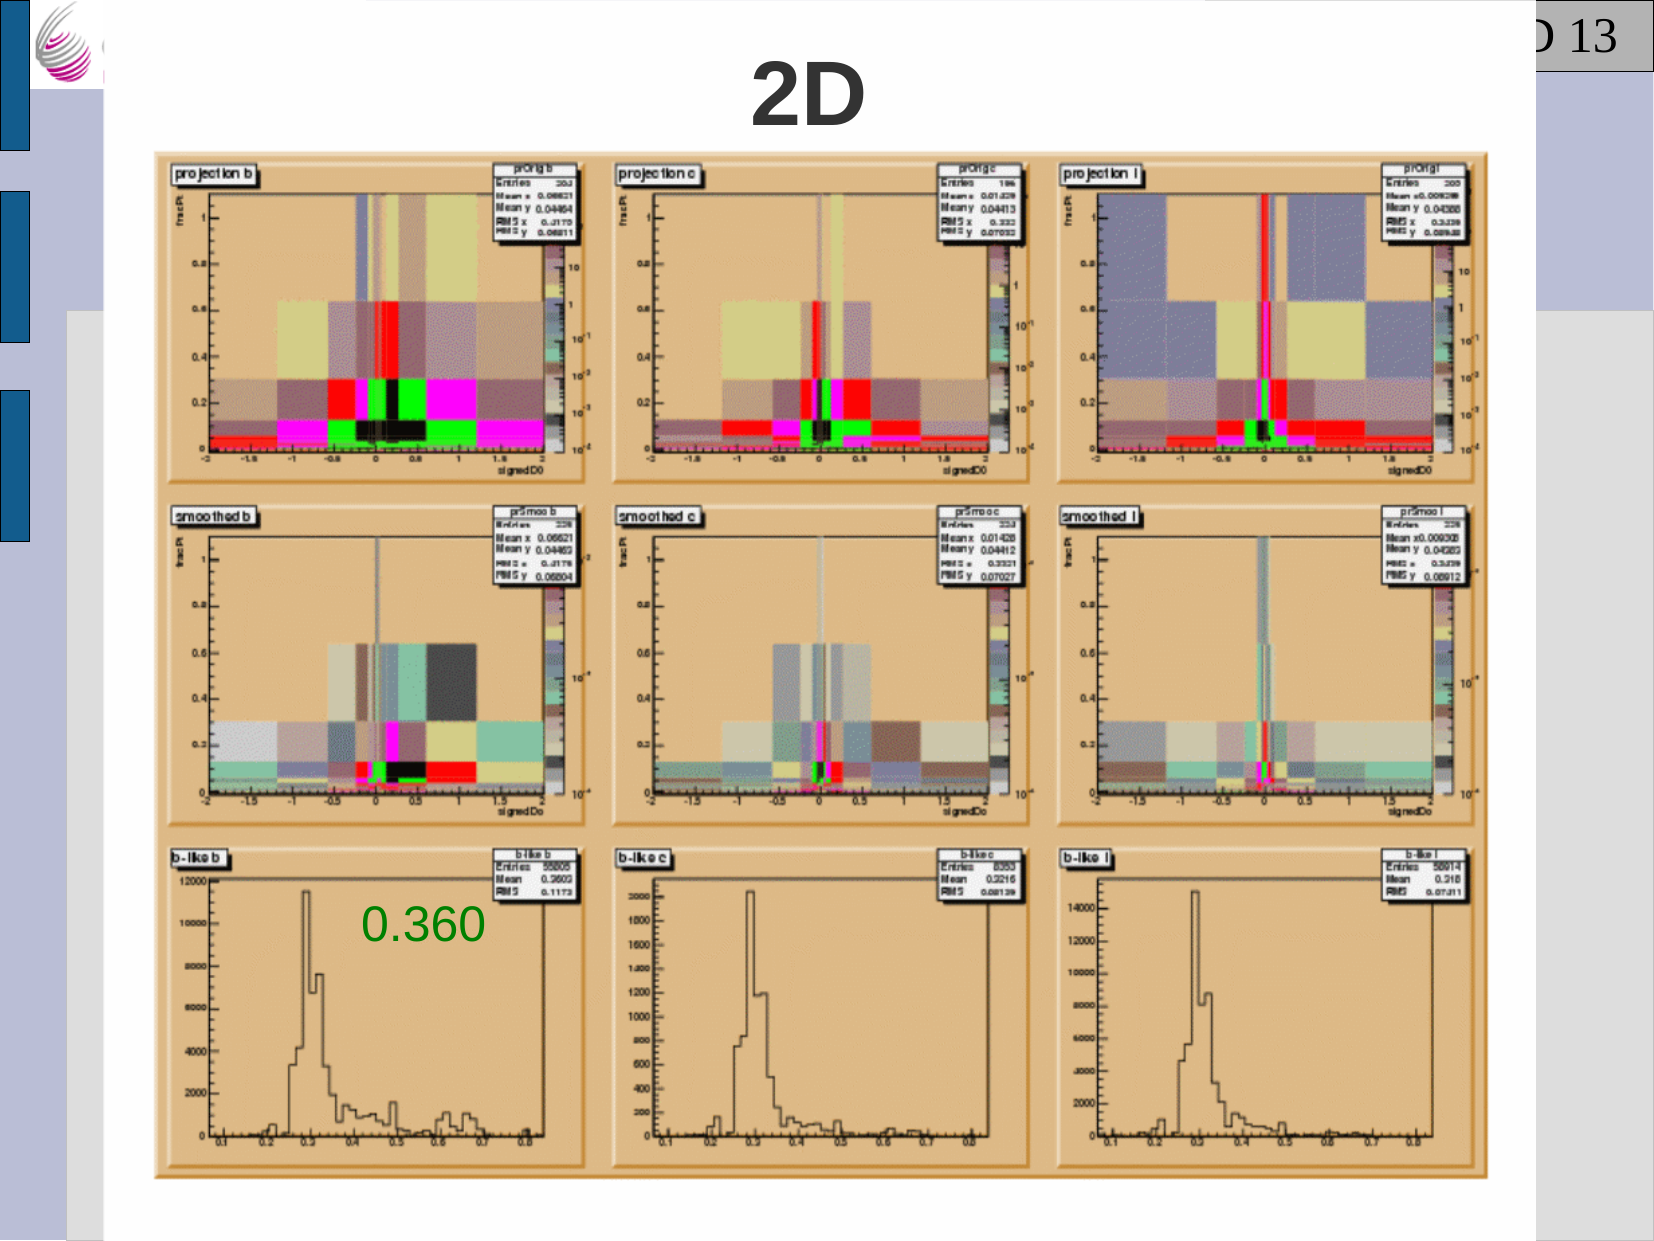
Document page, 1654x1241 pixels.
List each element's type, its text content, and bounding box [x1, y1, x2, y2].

title 2D [116, 37, 1529, 150]
text_box 0.360 [361, 896, 502, 958]
picture [30, 0, 1536, 1241]
